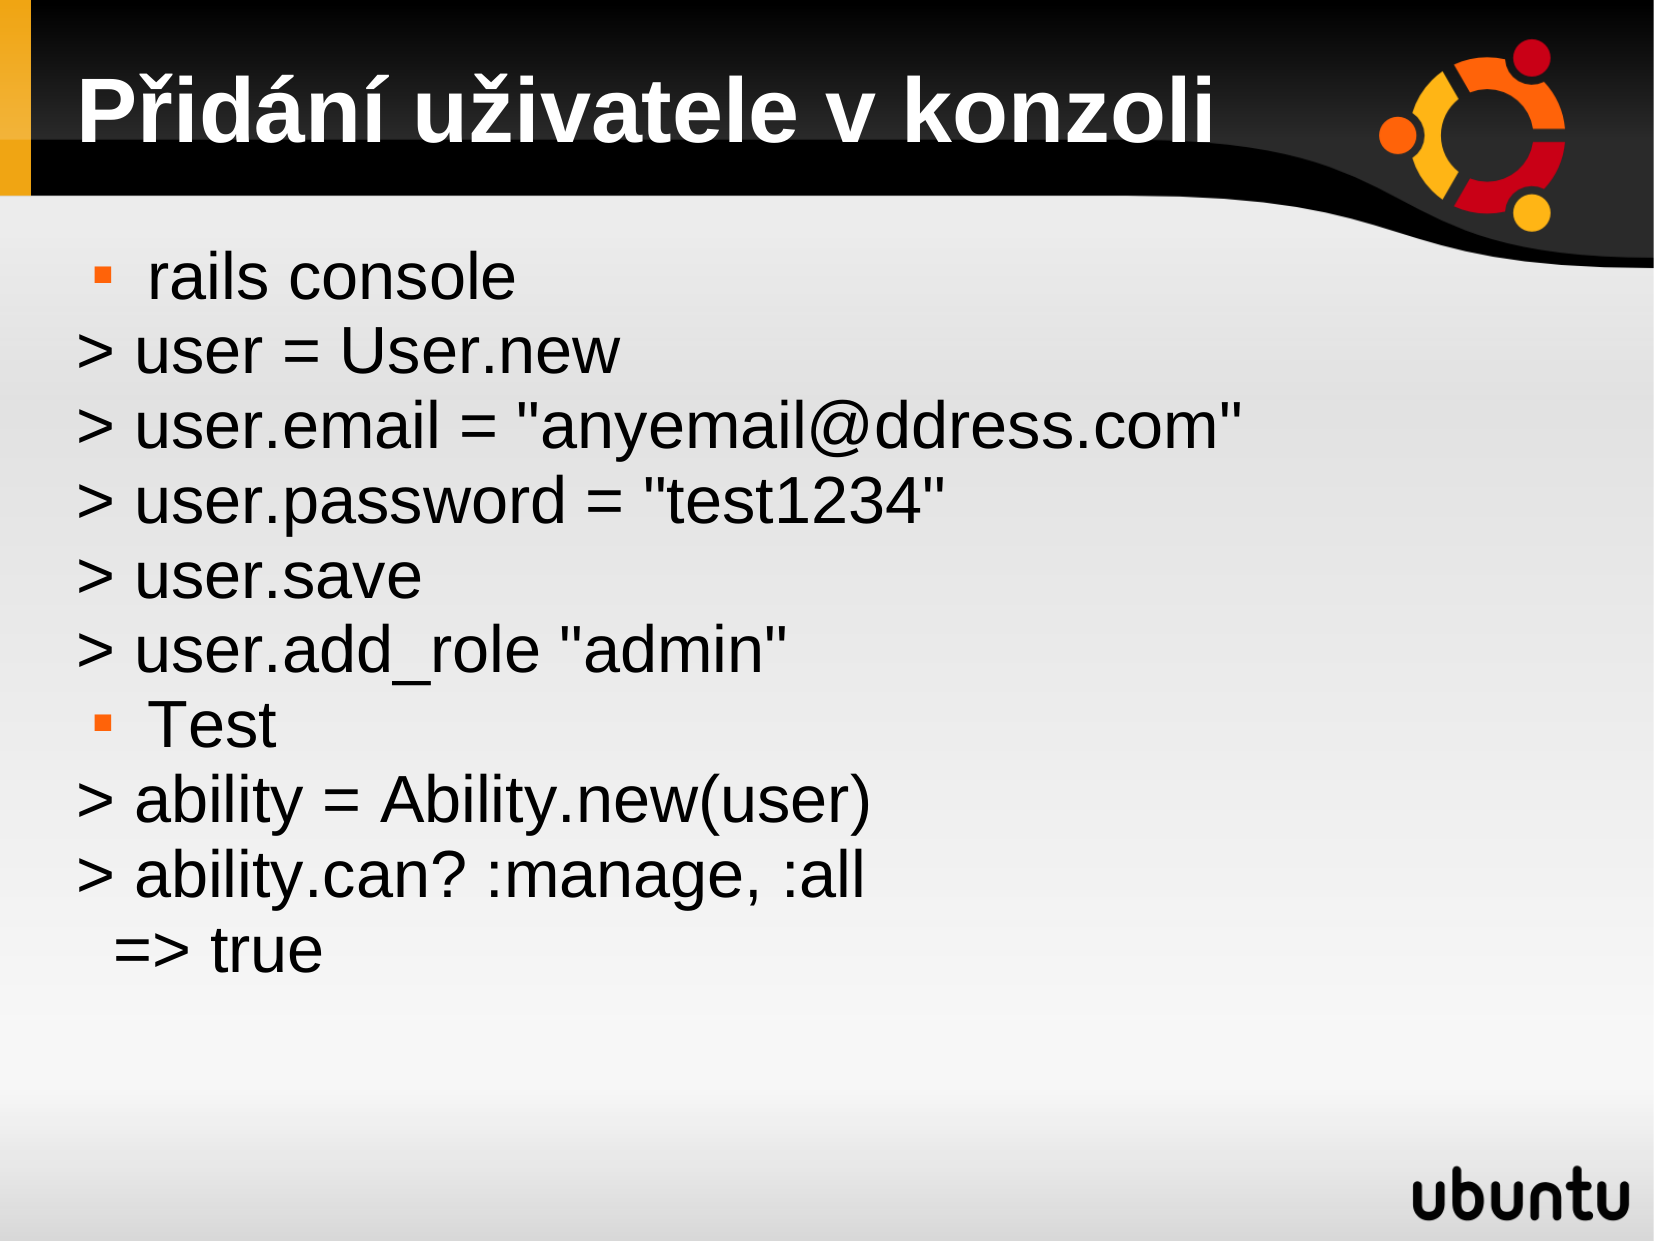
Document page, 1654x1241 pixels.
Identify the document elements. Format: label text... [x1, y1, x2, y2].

list rails console > user = User.new > user.email = "anyemail@ddress.com" > user.password = "test1234" > user.save > user.add_role "admin" Test > ability = Ability.new(user) > ability.can? :manage, :all => true [76, 238, 1565, 1043]
title Přidání uživatele v konzoli [76, 14, 1565, 207]
picture [0, 0, 1654, 1241]
